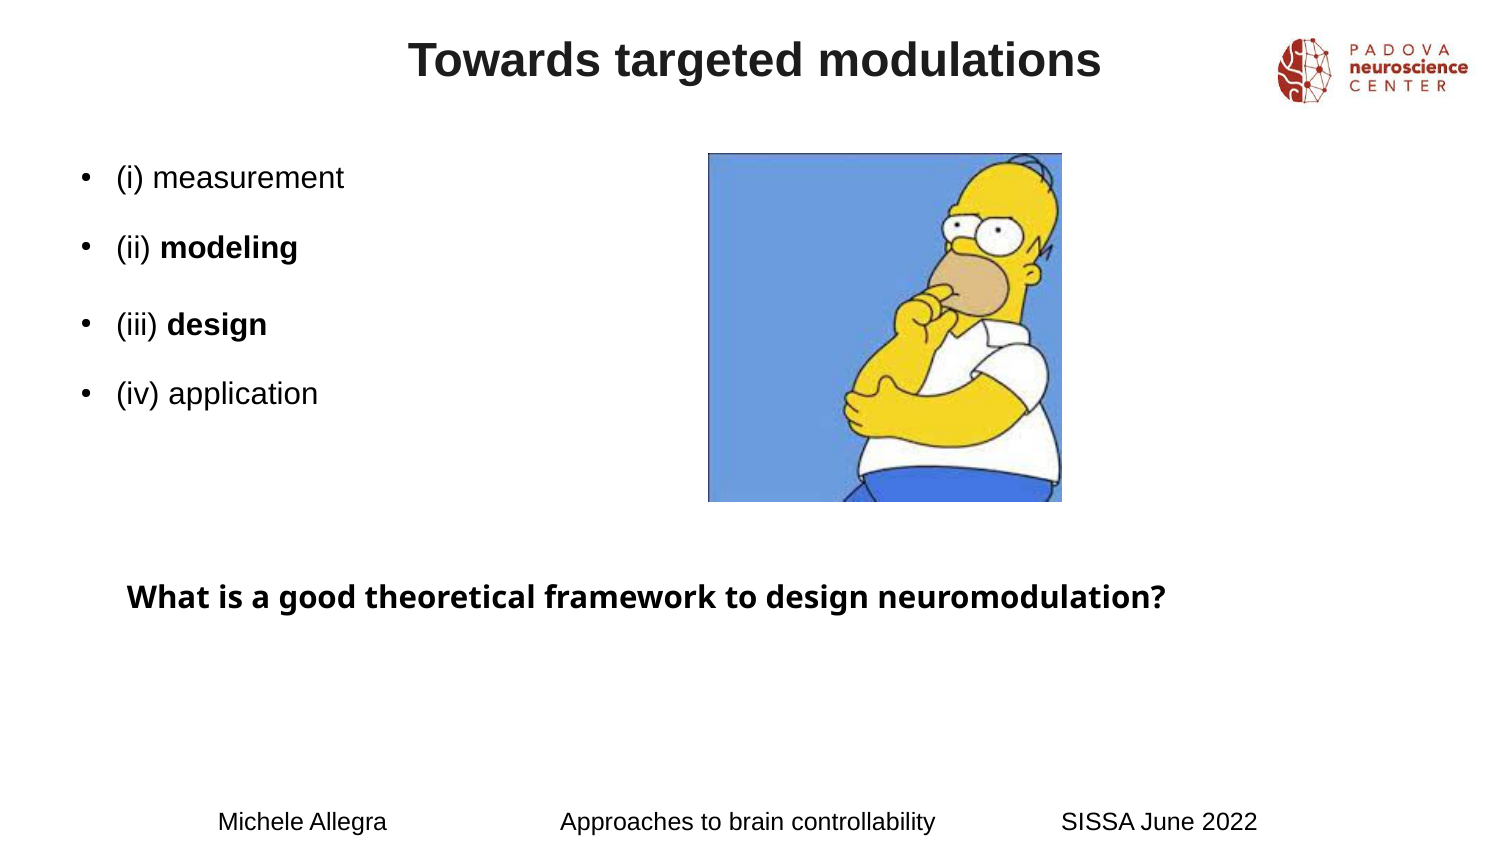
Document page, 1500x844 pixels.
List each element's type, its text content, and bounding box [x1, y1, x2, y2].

text_box (i) measurement (ii) modeling (iii) design (iv) application [65, 153, 708, 454]
text_box What is a good theoretical framework to design neuromodulation? [76, 567, 1335, 662]
text_box Michele Allegra Approaches to brain controllability SISSA June 2022 [64, 794, 1415, 844]
picture [1268, 10, 1476, 123]
picture [708, 153, 1062, 502]
text_box Towards targeted modulations [74, 6, 1436, 109]
